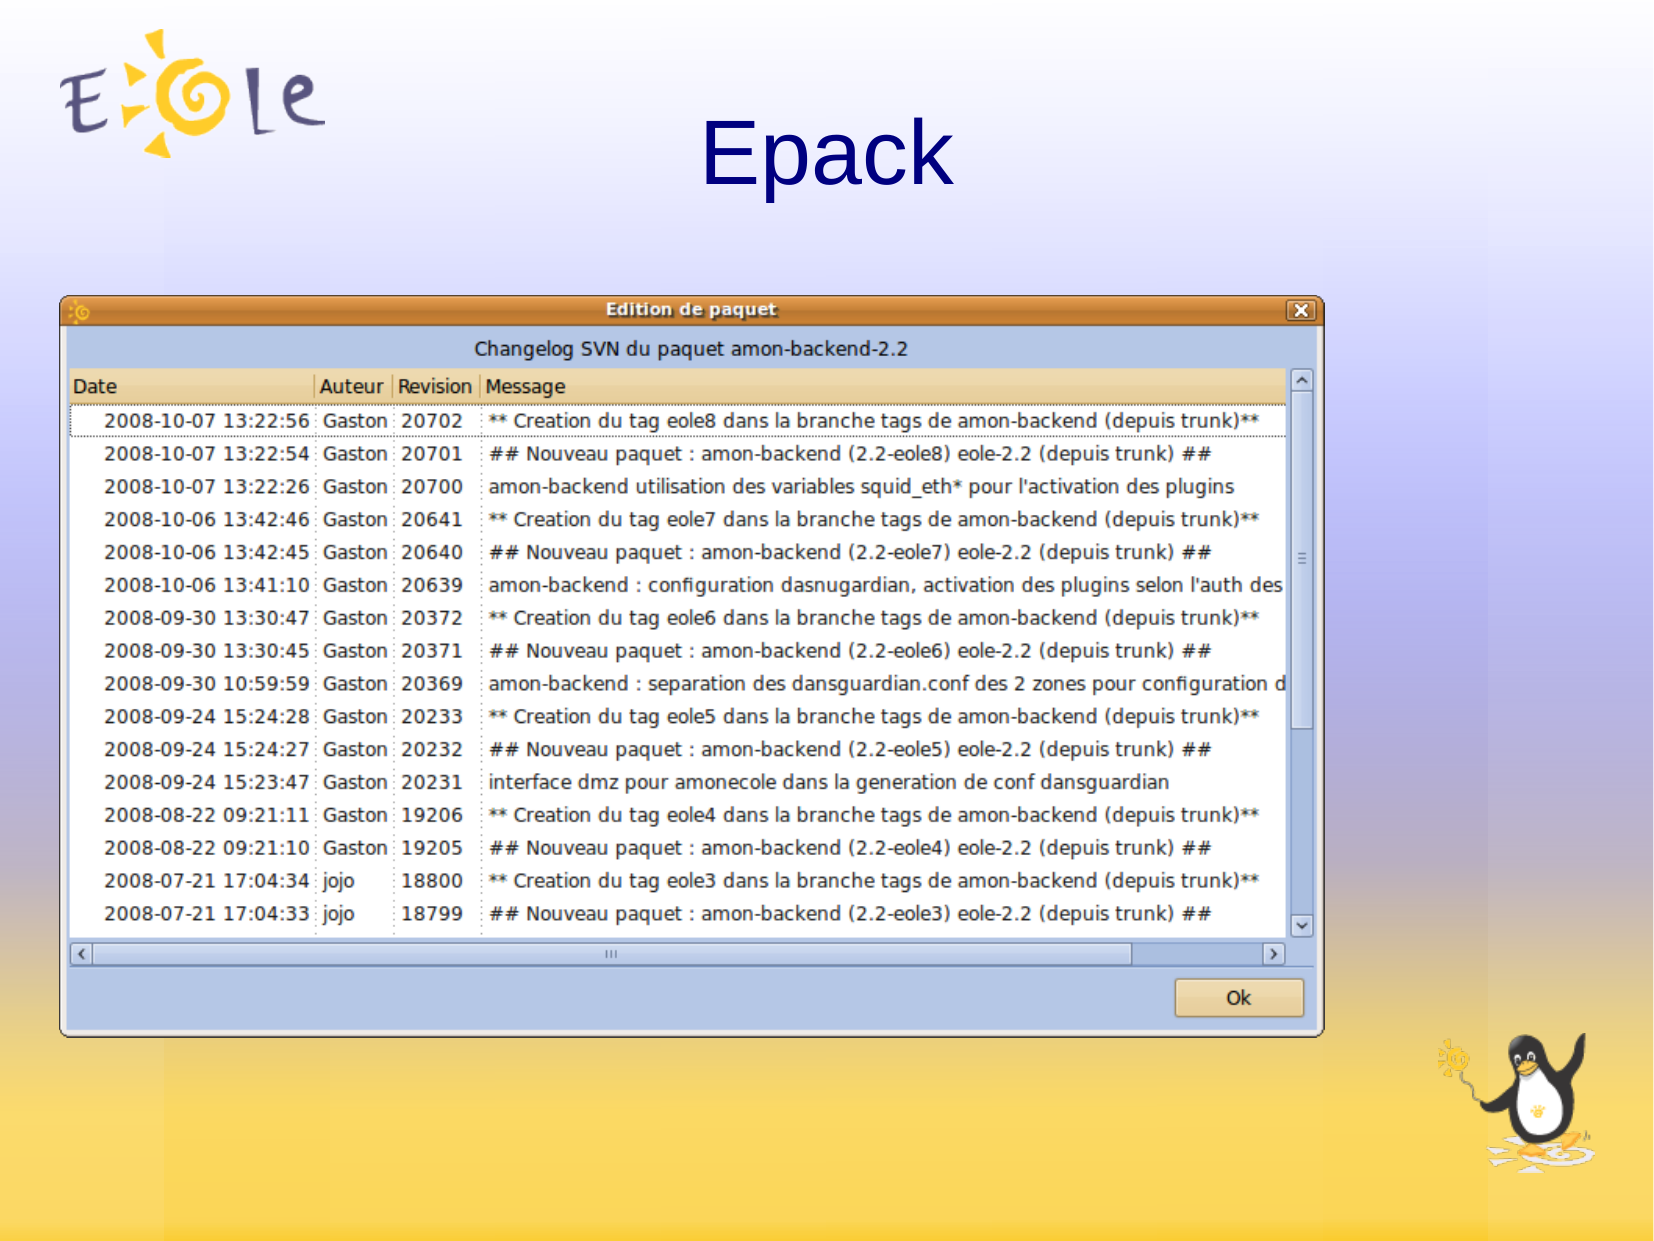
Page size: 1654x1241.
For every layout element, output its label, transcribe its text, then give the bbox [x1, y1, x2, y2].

title Epack [82, 49, 1571, 257]
picture [0, 0, 1654, 1241]
